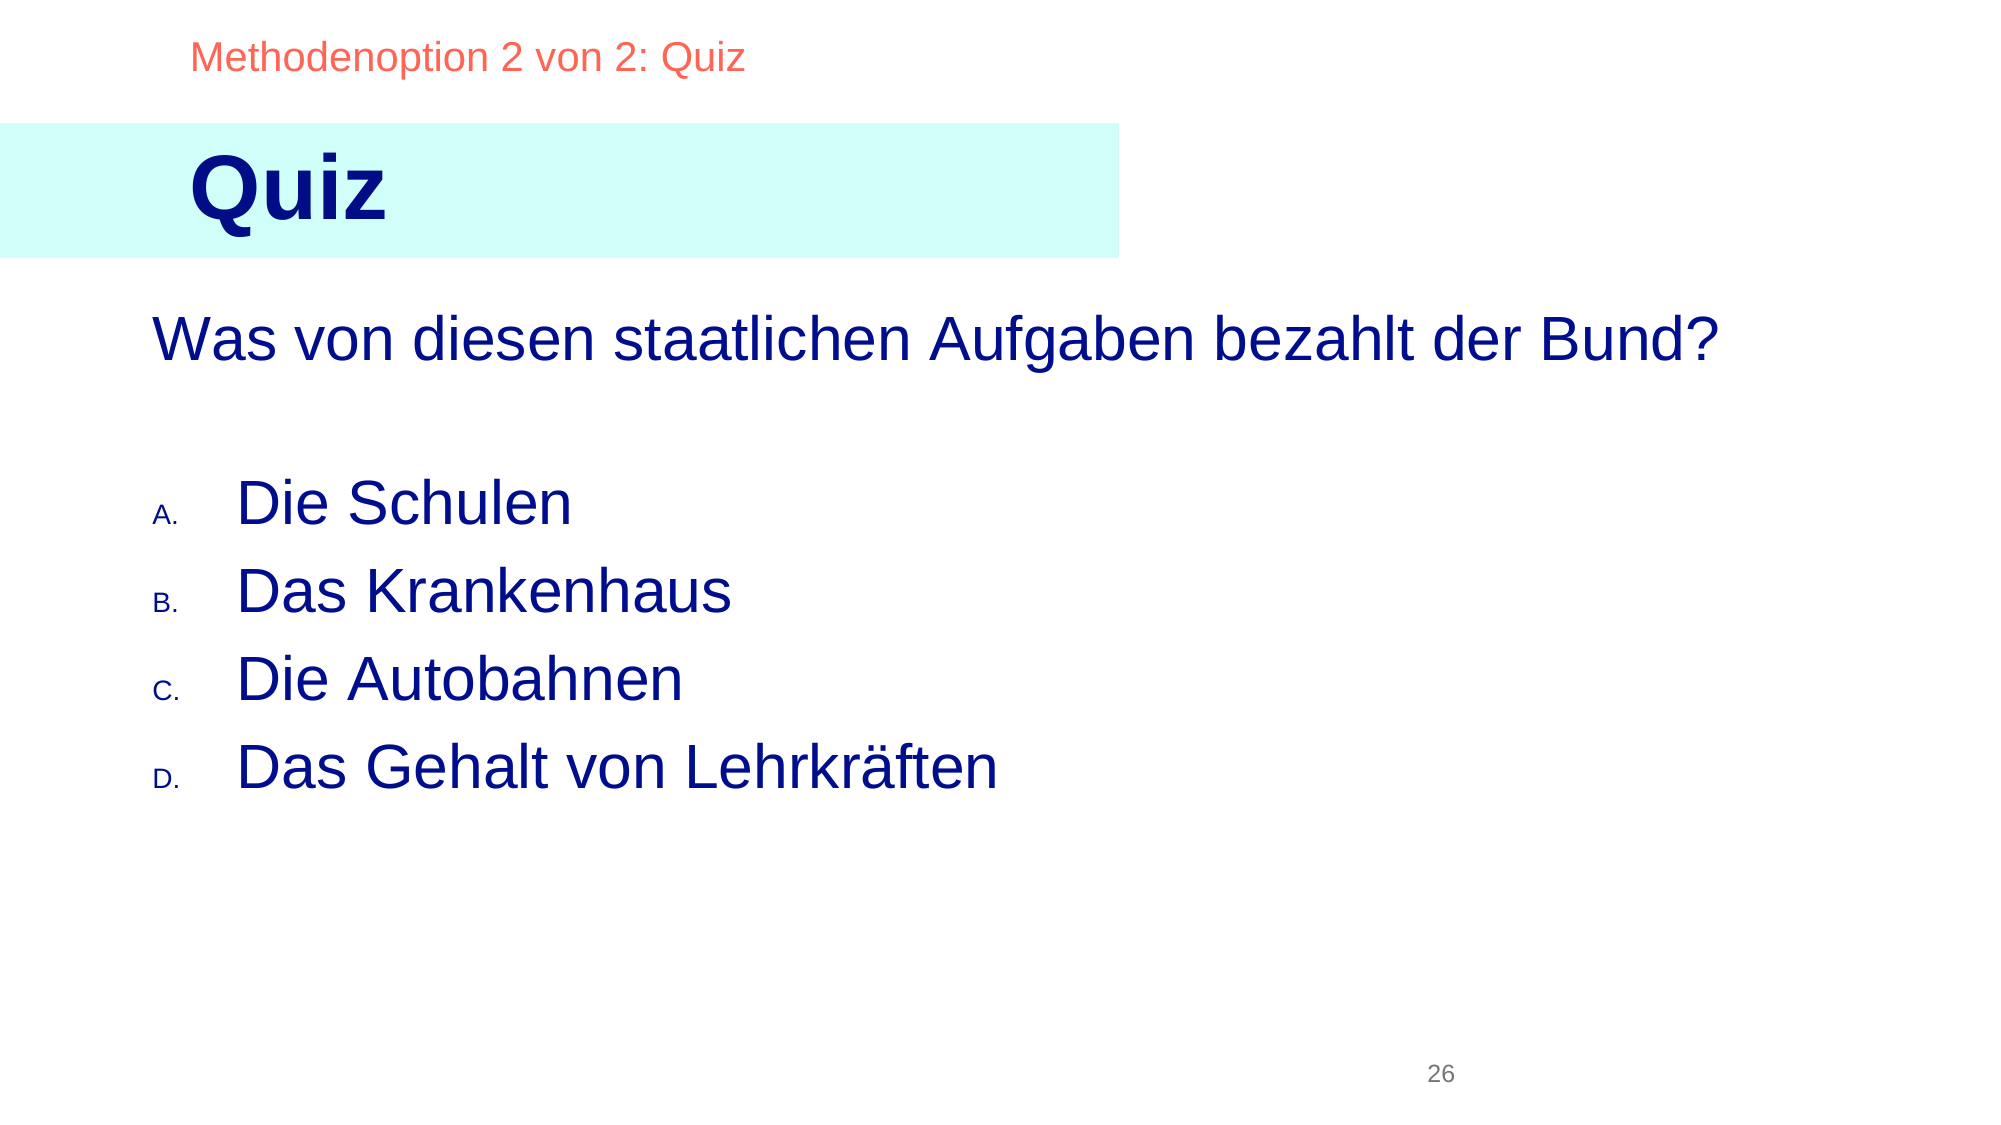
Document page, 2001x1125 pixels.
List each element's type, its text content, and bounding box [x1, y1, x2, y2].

list Was von diesen staatlichen Aufgaben bezahlt der Bund? Die Schulen Das Krankenhaus Die Autobahnen Das Gehalt von Lehrkräften [137, 299, 1863, 1014]
list Methodenoption 2 von 2: Quiz [137, 27, 1119, 107]
list Quiz [137, 129, 1093, 258]
